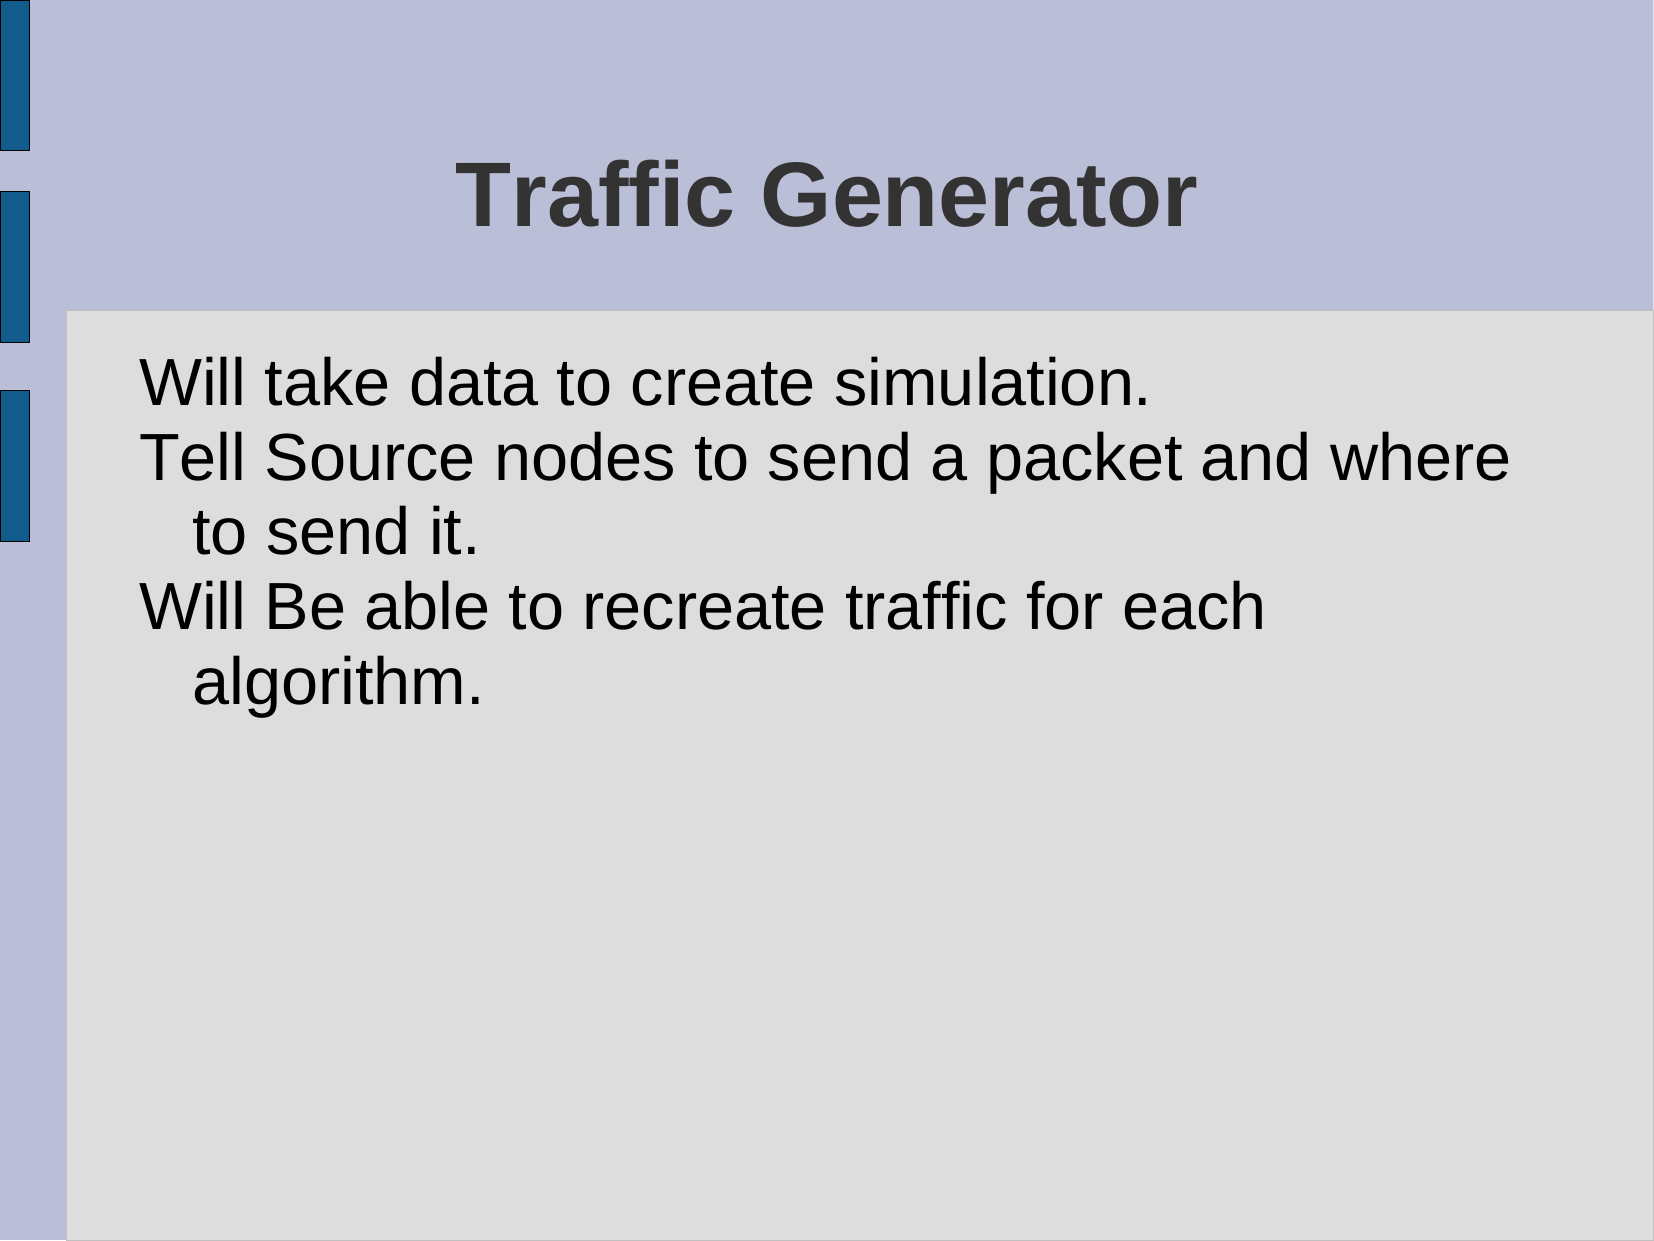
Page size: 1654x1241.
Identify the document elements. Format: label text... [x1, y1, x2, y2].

list Will take data to create simulation. Tell Source nodes to send a packet and where to send it. Will Be able to recreate traffic for each algorithm. [121, 344, 1534, 1112]
title Traffic Generator [121, 98, 1534, 291]
